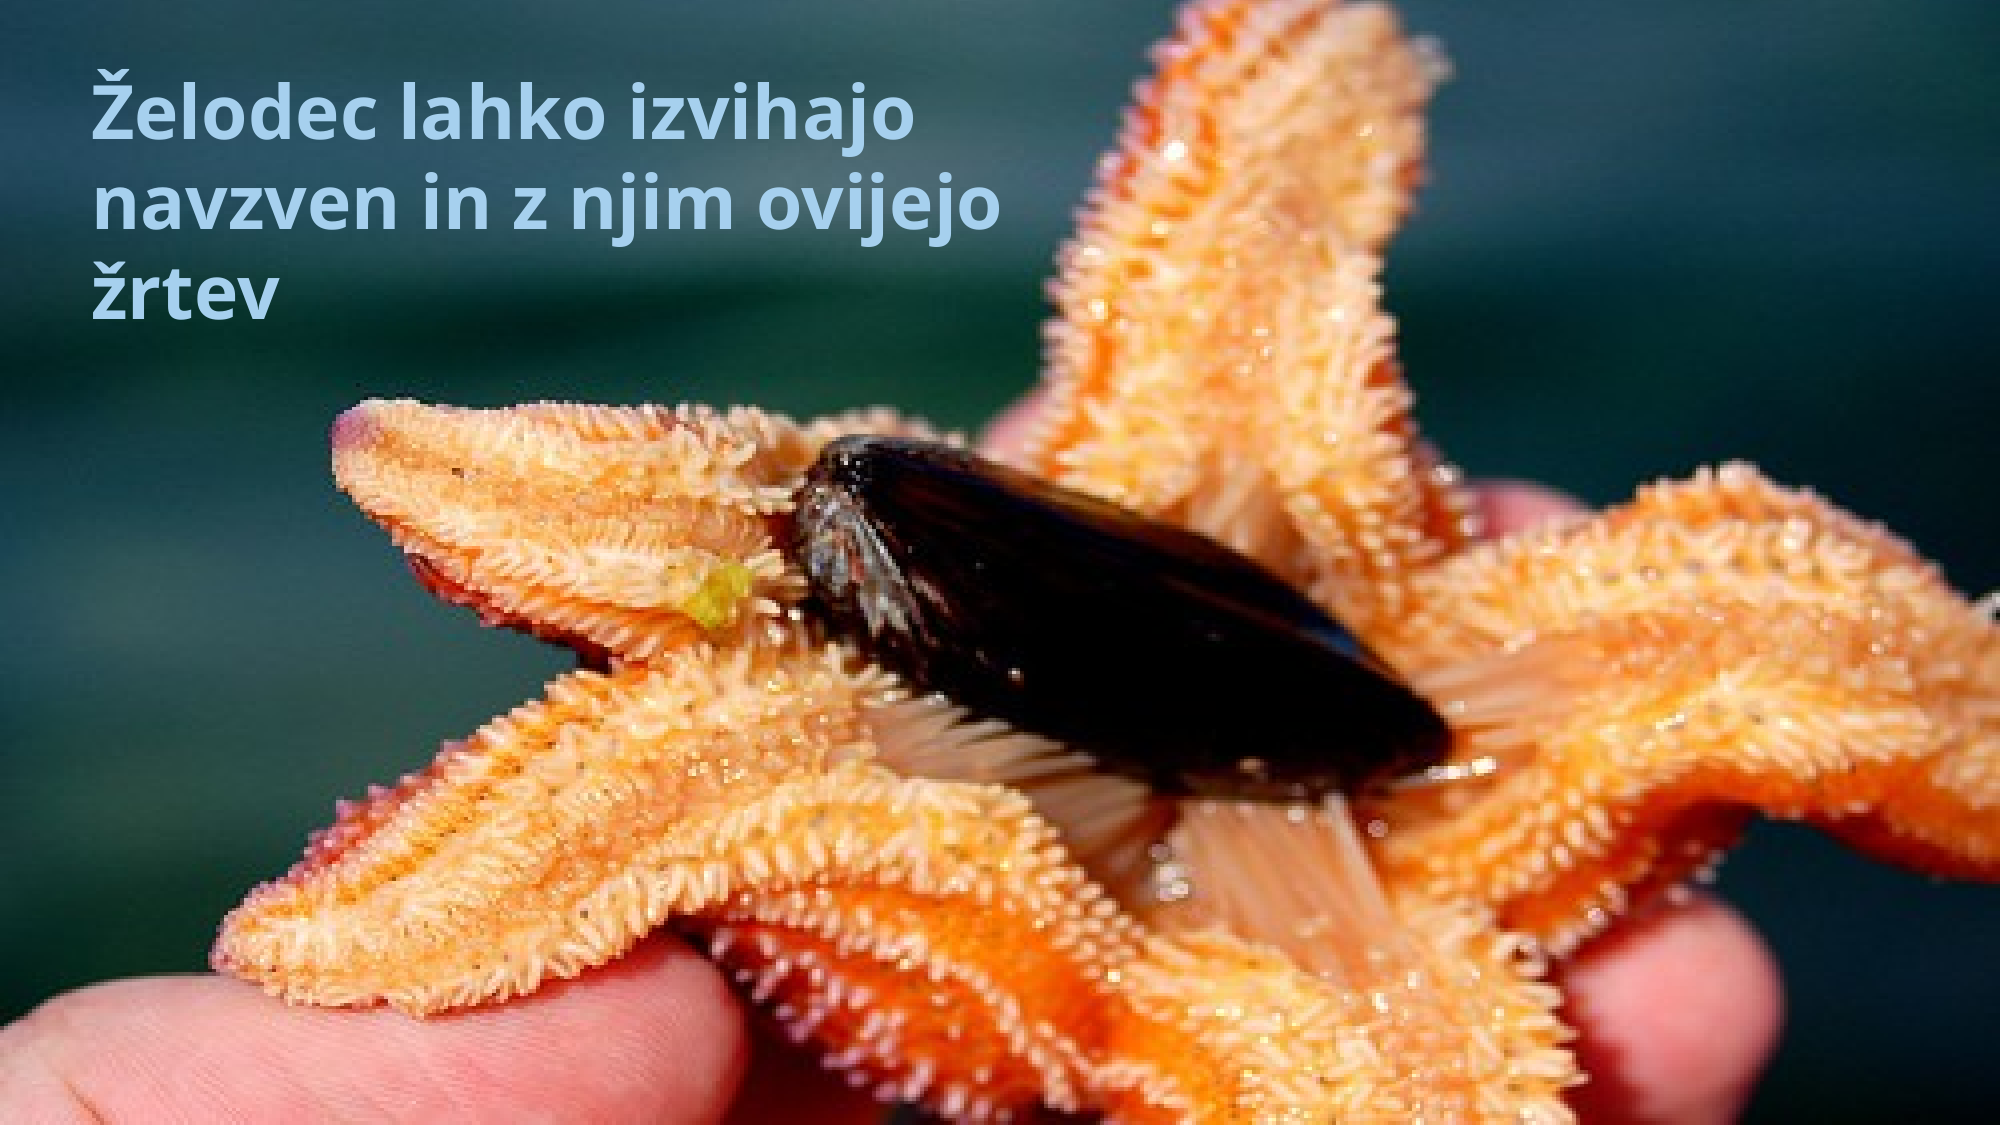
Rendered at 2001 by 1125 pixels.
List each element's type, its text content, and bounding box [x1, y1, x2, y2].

picture [1825, 286, 1835, 291]
text_box Želodec lahko izvihajo navzven in z njim ovijejo žrtev [76, 56, 1102, 342]
picture [0, 0, 2000, 1125]
picture [1825, 273, 1855, 277]
